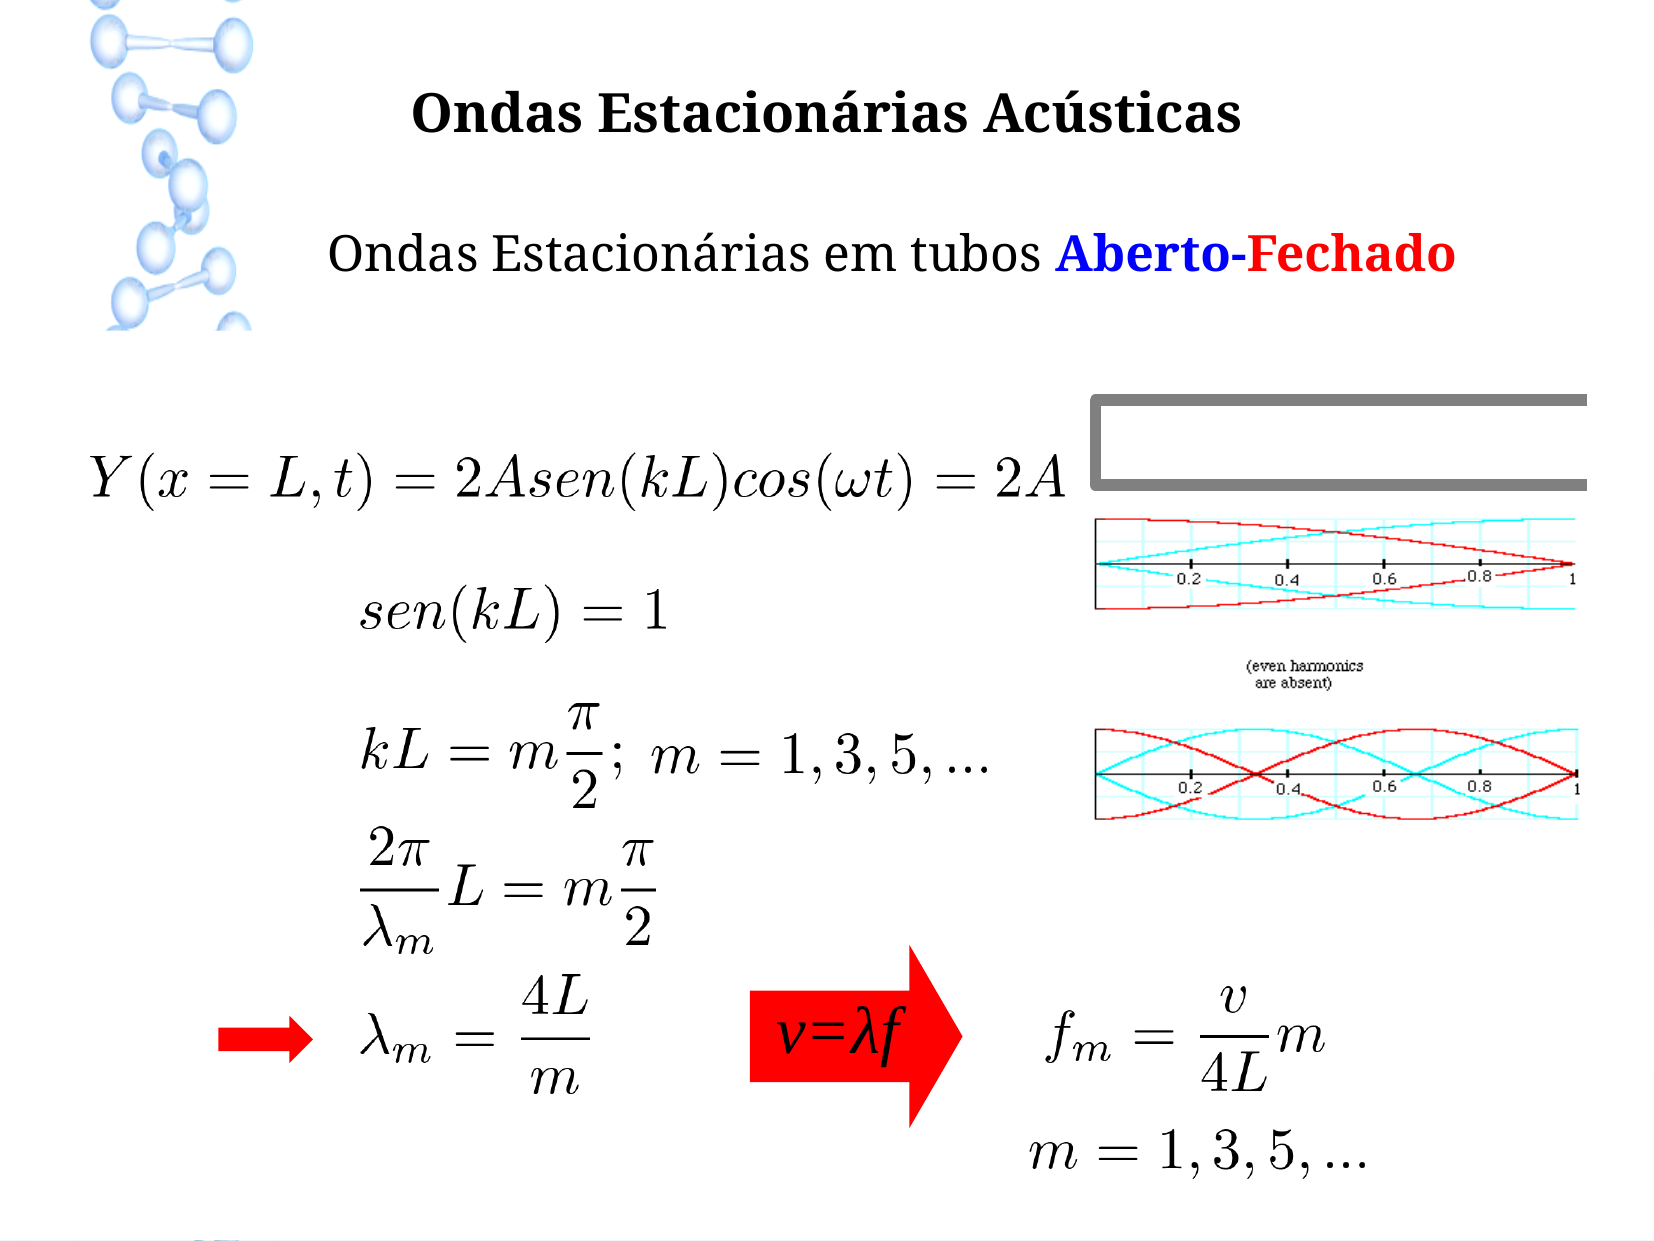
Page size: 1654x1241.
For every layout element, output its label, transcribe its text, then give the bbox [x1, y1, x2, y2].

picture [89, 452, 1065, 511]
text_box Ondas Estacionárias em tubos Aberto-Fechado [312, 210, 1577, 284]
picture [1045, 986, 1325, 1091]
picture [360, 974, 590, 1094]
text_box Ondas Estacionárias Acústicas [224, 67, 1430, 147]
picture [361, 703, 621, 808]
picture [360, 826, 656, 954]
text_box [0, 330, 1654, 1241]
picture [360, 584, 666, 643]
picture [0, 0, 1654, 330]
picture [651, 733, 987, 784]
text_box v=λf [761, 986, 921, 1082]
picture [1086, 513, 1583, 827]
picture [1029, 1129, 1365, 1179]
